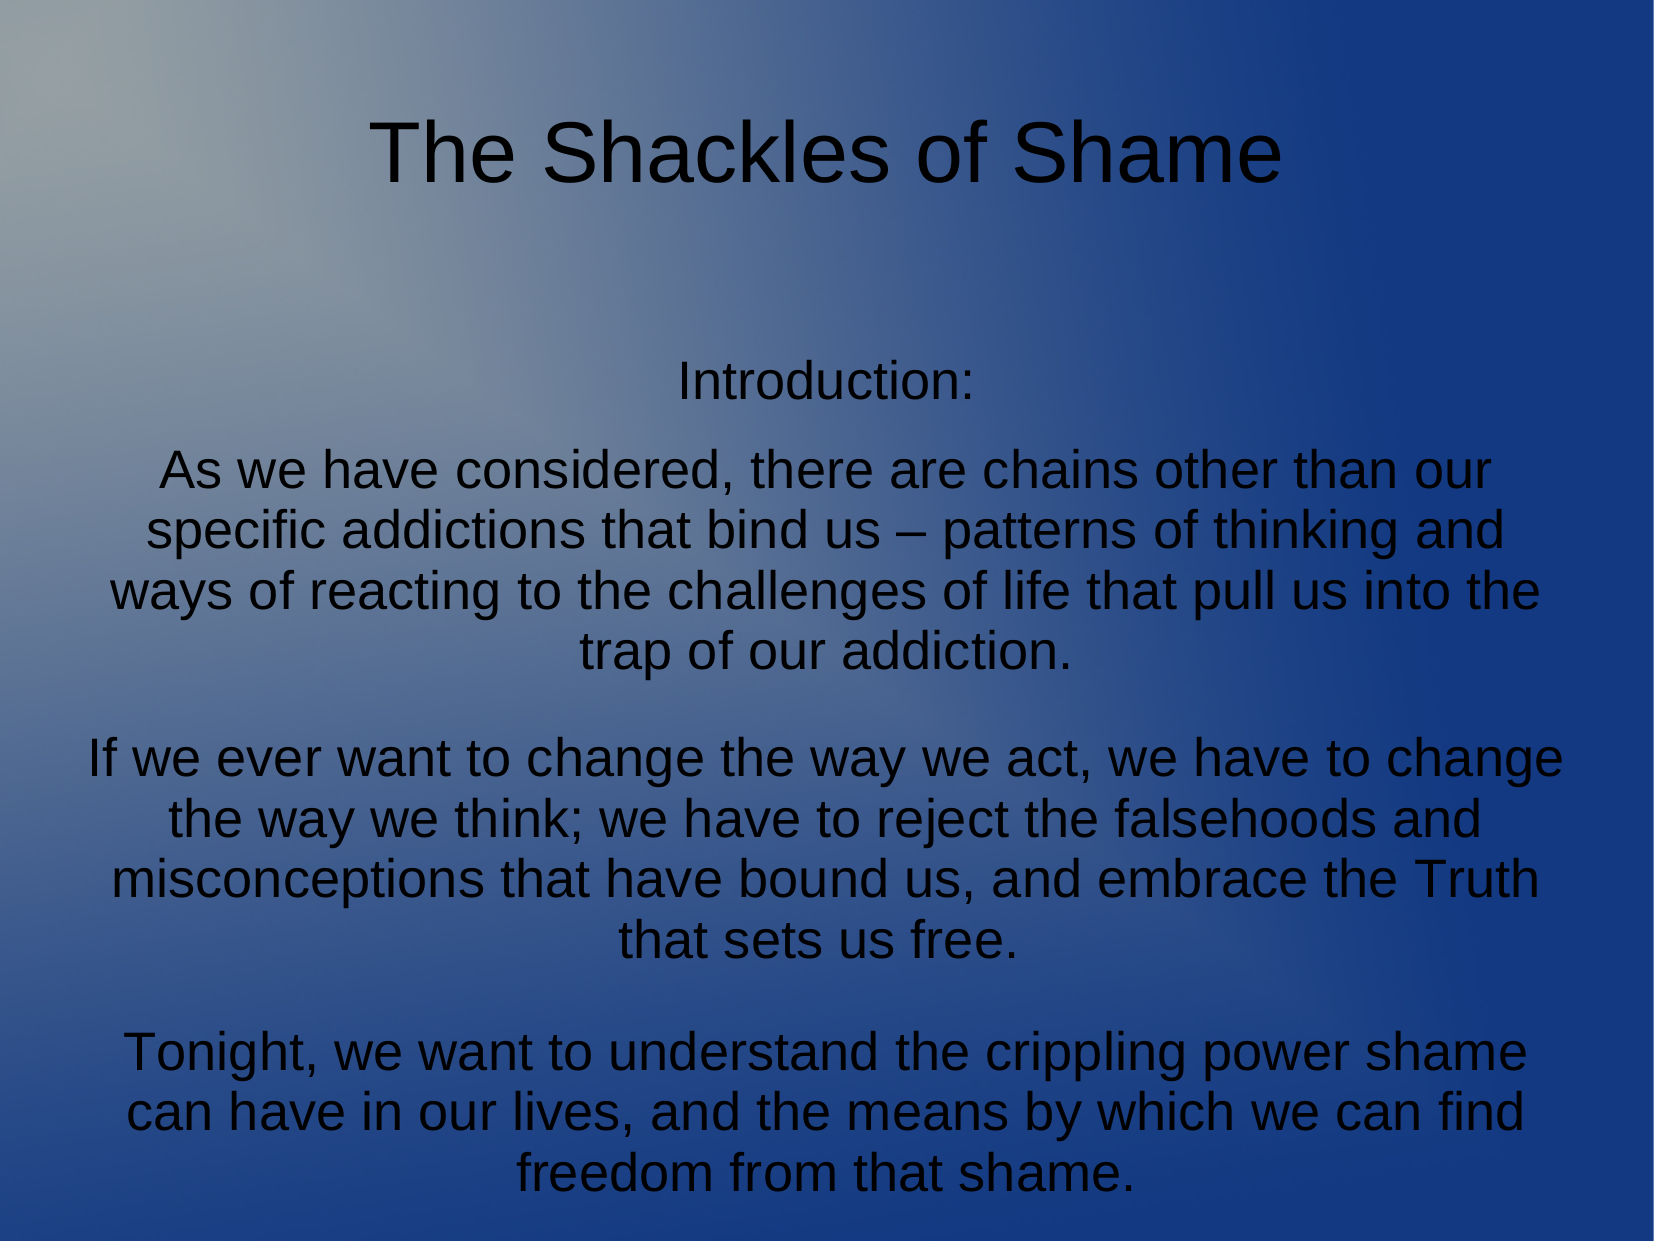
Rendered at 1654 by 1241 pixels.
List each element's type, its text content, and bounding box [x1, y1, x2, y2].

title The Shackles of Shame [82, 49, 1571, 257]
picture [0, 0, 1654, 1241]
subtitle Introduction: As we have considered, there are chains other than our specific addictions that bind us – patterns of thinking and ways of reacting to the challenges of life that pull us into the trap of our addiction. If we ever want to change the way we act, we have to change the way we think; we have to reject the falsehoods and misconceptions that have bound us, and embrace the Truth that sets us free. Tonight, we want to understand the crippling power shame can have in our lives, and the means by which we can find freedom from that shame. [82, 290, 1571, 1241]
